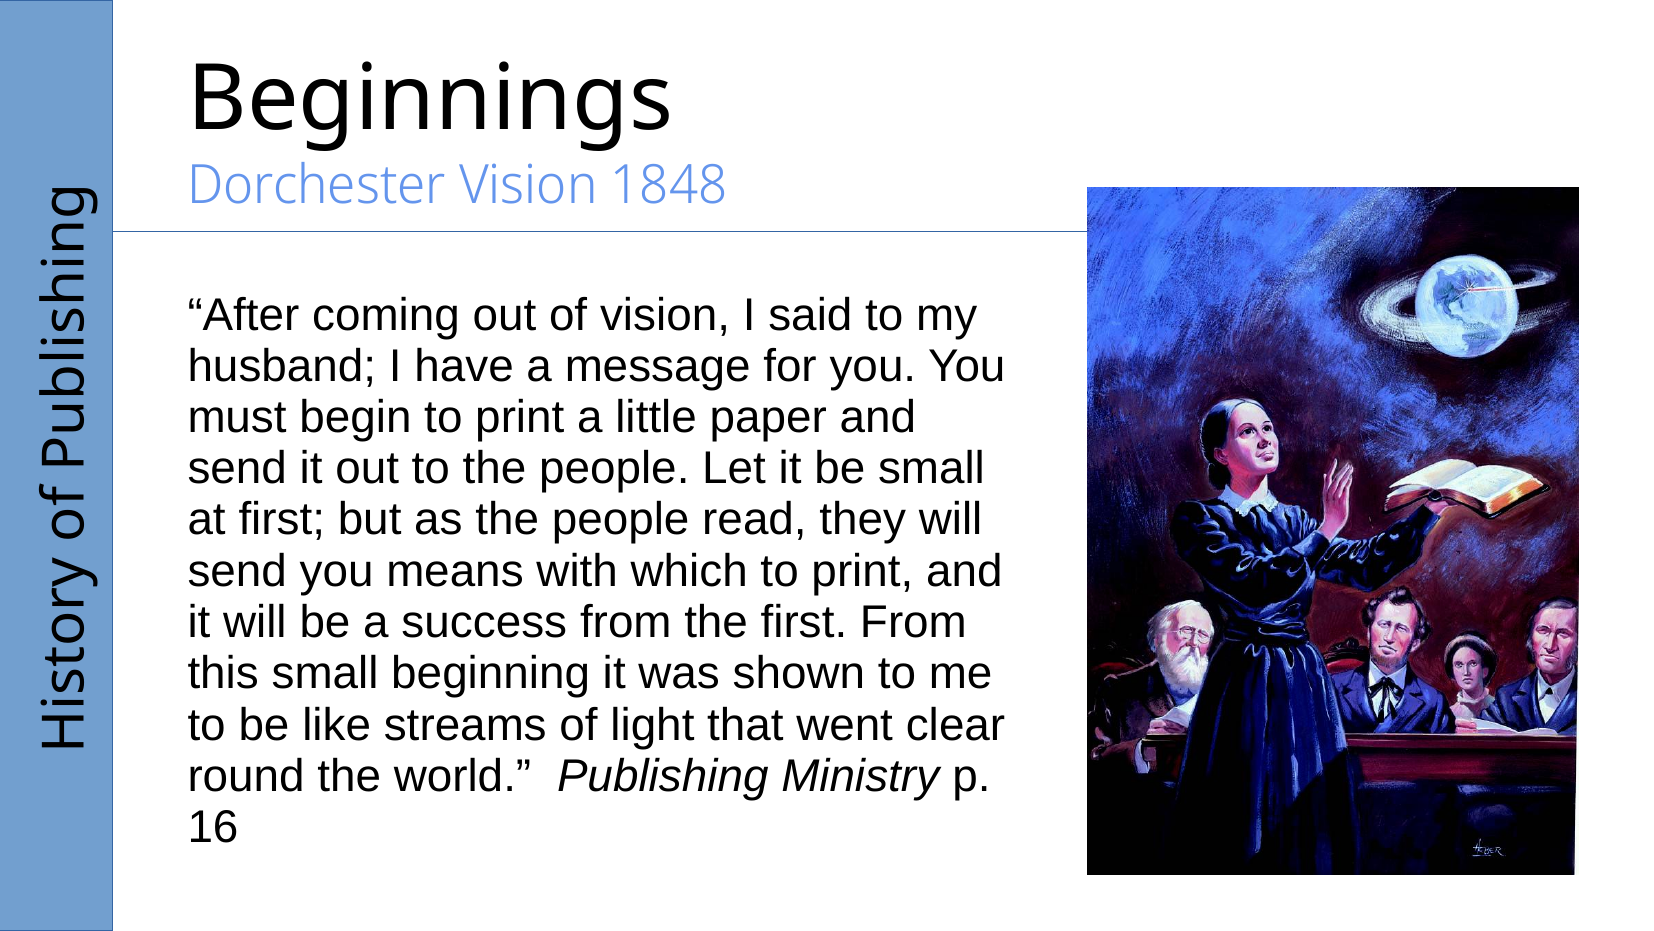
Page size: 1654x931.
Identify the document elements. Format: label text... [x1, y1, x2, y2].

picture [1087, 187, 1579, 875]
subtitle “After coming out of vision, I said to my husband; I have a message for you. You must begin to print a little paper and send it out to the people. Let it be small at first; but as the people read, they will send you means with which to print, and it will be a success from the first. From this small beginning it was shown to me to be like streams of light that went clear round the world.” Publishing Ministry p. 16 [187, 288, 1013, 931]
title Dorchester Vision 1848 [187, 232, 1087, 239]
text_box History of Publishing [13, 37, 105, 901]
text_box [0, 0, 113, 931]
title Dorchester Vision 1848 [187, 125, 1571, 231]
title Beginnings [187, 33, 1571, 125]
